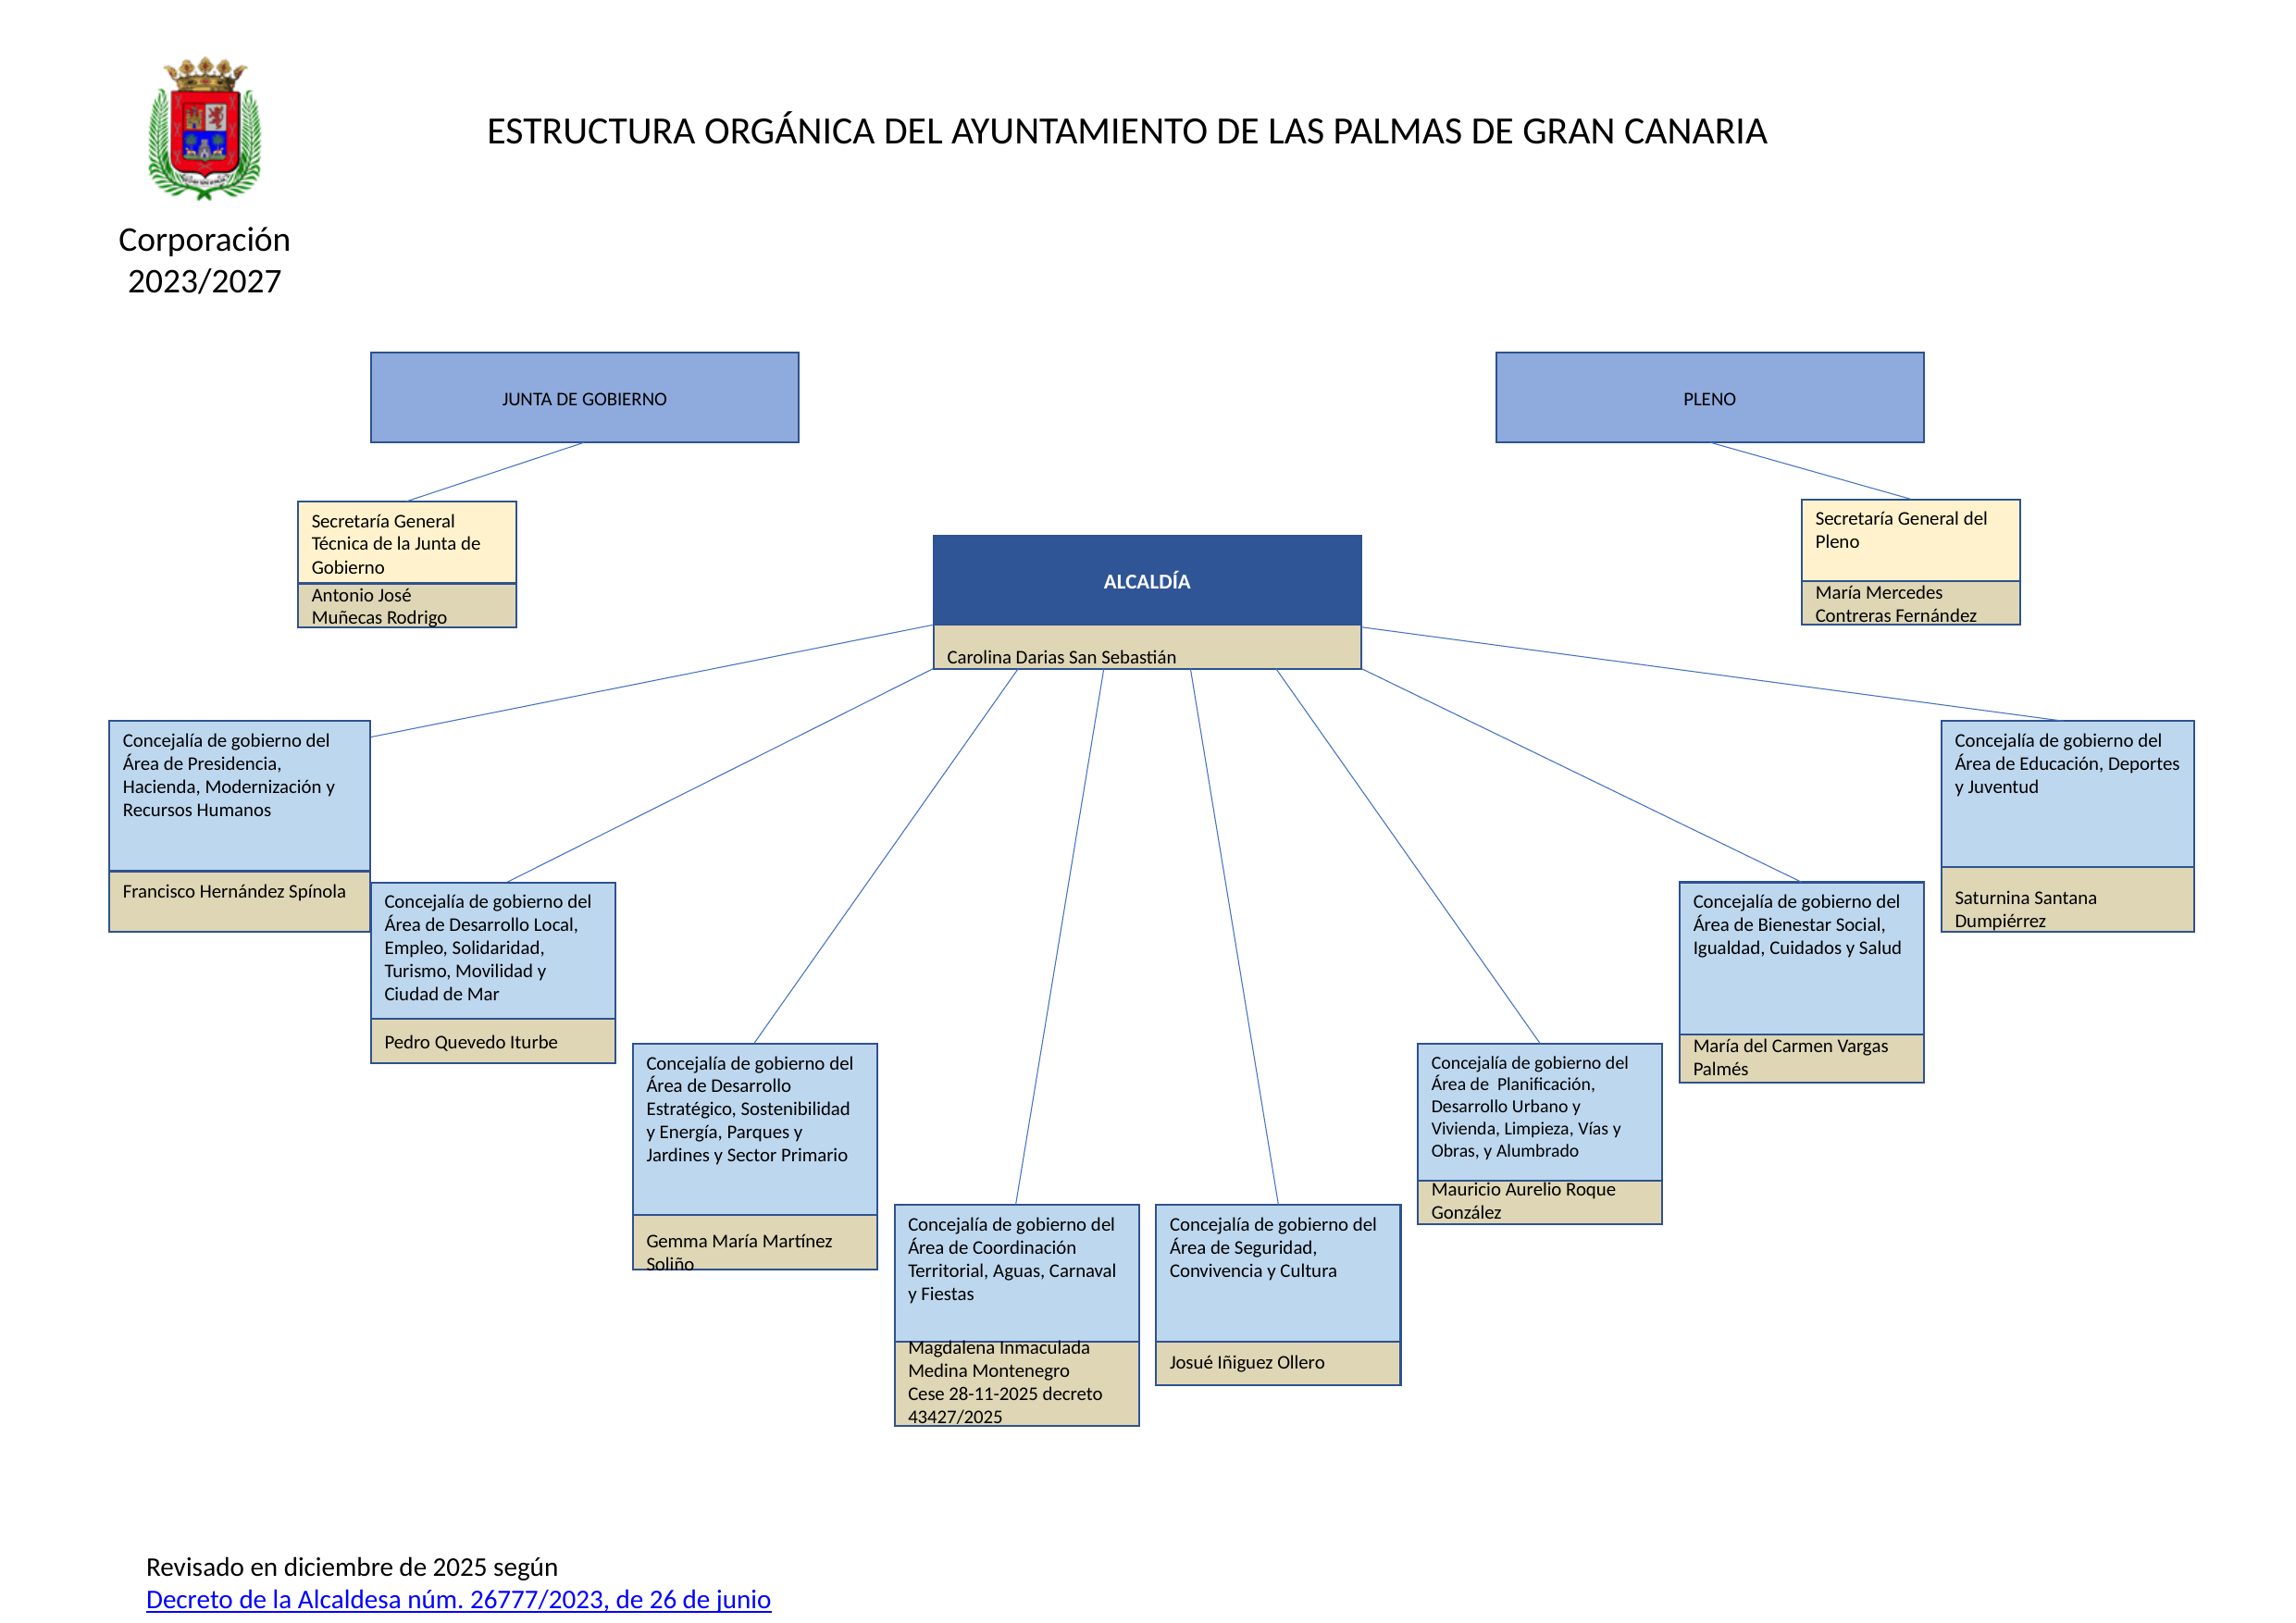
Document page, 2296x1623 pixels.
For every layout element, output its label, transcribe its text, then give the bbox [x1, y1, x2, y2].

text_box Concejalía de gobierno del Área de Seguridad, Convivencia y Cultura [1156, 1205, 1401, 1342]
text_box Francisco Hernández Spínola [109, 872, 370, 932]
text_box María del Carmen Vargas Palmés [1680, 1035, 1924, 1083]
text_box Pedro Quevedo Iturbe [371, 1019, 615, 1063]
text_box JUNTA DE GOBIERNO [371, 353, 799, 442]
text_box Concejalía de gobierno del Área de Bienestar Social, Igualdad, Cuidados y Salud [1680, 883, 1924, 1035]
text_box PLENO [1496, 353, 1924, 442]
text_box Concejalía de gobierno del Área de Presidencia, Hacienda, Modernización y Recursos Humanos [109, 721, 370, 871]
text_box Magdalena Inmaculada Medina Montenegro Cese 28-11-2025 decreto 43427/2025 [895, 1342, 1139, 1426]
text_box Mauricio Aurelio Roque González [1418, 1181, 1662, 1224]
text_box Concejalía de gobierno del Área de Desarrollo Local, Empleo, Solidaridad, Turismo, Movilidad y Ciudad de Mar [371, 883, 615, 1019]
text_box Saturnina Santana Dumpiérrez [1942, 867, 2194, 932]
text_box Secretaría General del Pleno [1802, 500, 2020, 581]
text_box Antonio José Muñecas Rodrigo [298, 583, 516, 627]
text_box Corporación 2023/2027 [82, 209, 328, 308]
text_box Concejalía de gobierno del Área de Coordinación Territorial, Aguas, Carnaval y Fiestas [895, 1205, 1139, 1342]
text_box Josué Iñiguez Ollero [1156, 1342, 1401, 1385]
text_box Concejalía de gobierno del Área de Educación, Deportes y Juventud [1942, 721, 2194, 867]
text_box Concejalía de gobierno del Área de Desarrollo Estratégico, Sostenibilidad y Energía, Parques y Jardines y Sector Primario [633, 1044, 877, 1215]
text_box Concejalía de gobierno del Área de Planificación, Desarrollo Urbano y Vivienda, Limpieza, Vías y Obras, y Alumbrado [1418, 1044, 1662, 1181]
text_box ESTRUCTURA ORGÁNICA DEL AYUNTAMIENTO DE LAS PALMAS DE GRAN CANARIA [473, 98, 1822, 159]
text_box Gemma María Martínez Soliño [633, 1215, 877, 1270]
text_box Revisado en diciembre de 2025 según Decreto de la Alcaldesa núm. 26777/2023, de 26 de junio [132, 1542, 1347, 1623]
text_box María Mercedes Contreras Fernández [1802, 581, 2020, 625]
text_box Secretaría General Técnica de la Junta de Gobierno [298, 502, 516, 583]
picture [146, 53, 263, 204]
text_box Carolina Darias San Sebastián [934, 625, 1361, 669]
text_box ALCALDÍA [934, 536, 1361, 625]
